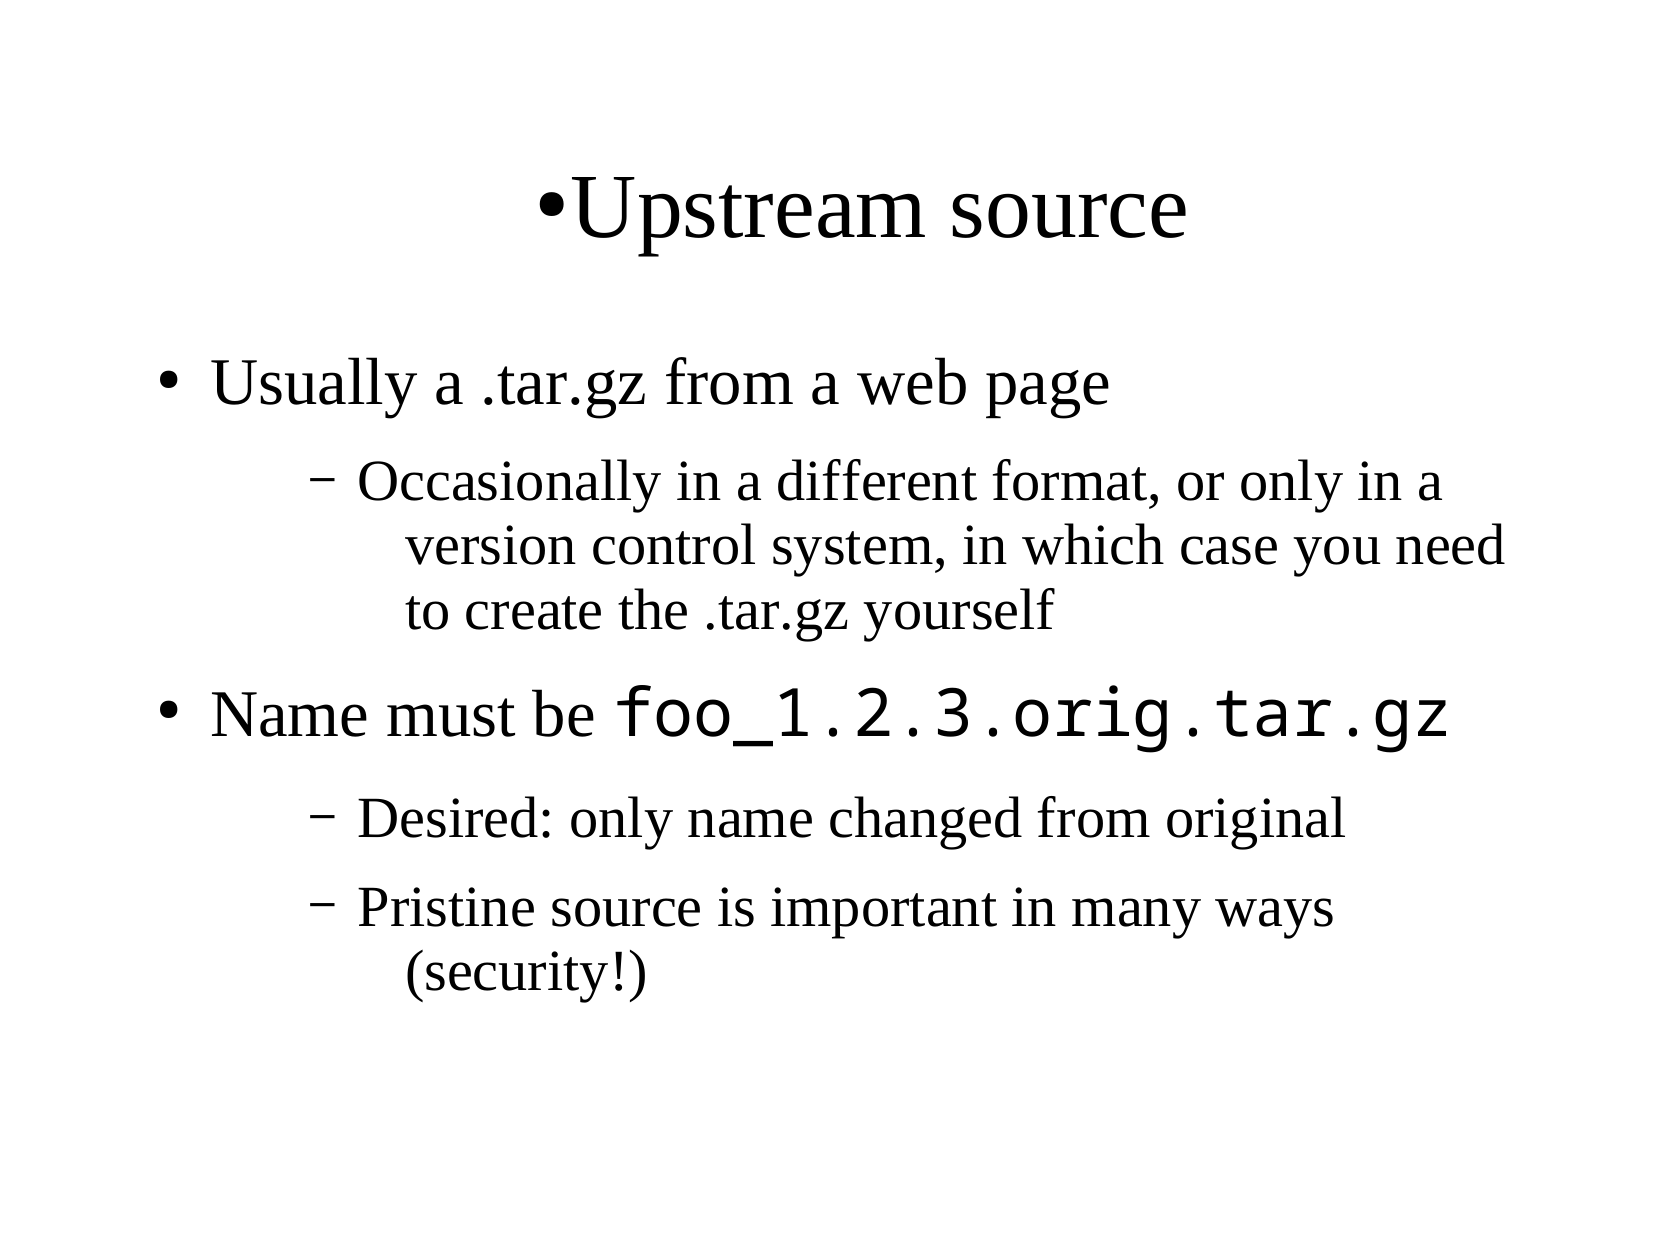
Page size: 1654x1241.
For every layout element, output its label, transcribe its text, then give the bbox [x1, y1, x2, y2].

list Usually a .tar.gz from a web page Occasionally in a different format, or only in a version control system, in which case you need to create the .tar.gz yourself Name must be foo_1.2.3.orig.tar.gz Desired: only name changed from original Pristine source is important in many ways (security!) [121, 344, 1534, 1127]
title Upstream source [121, 102, 1534, 311]
